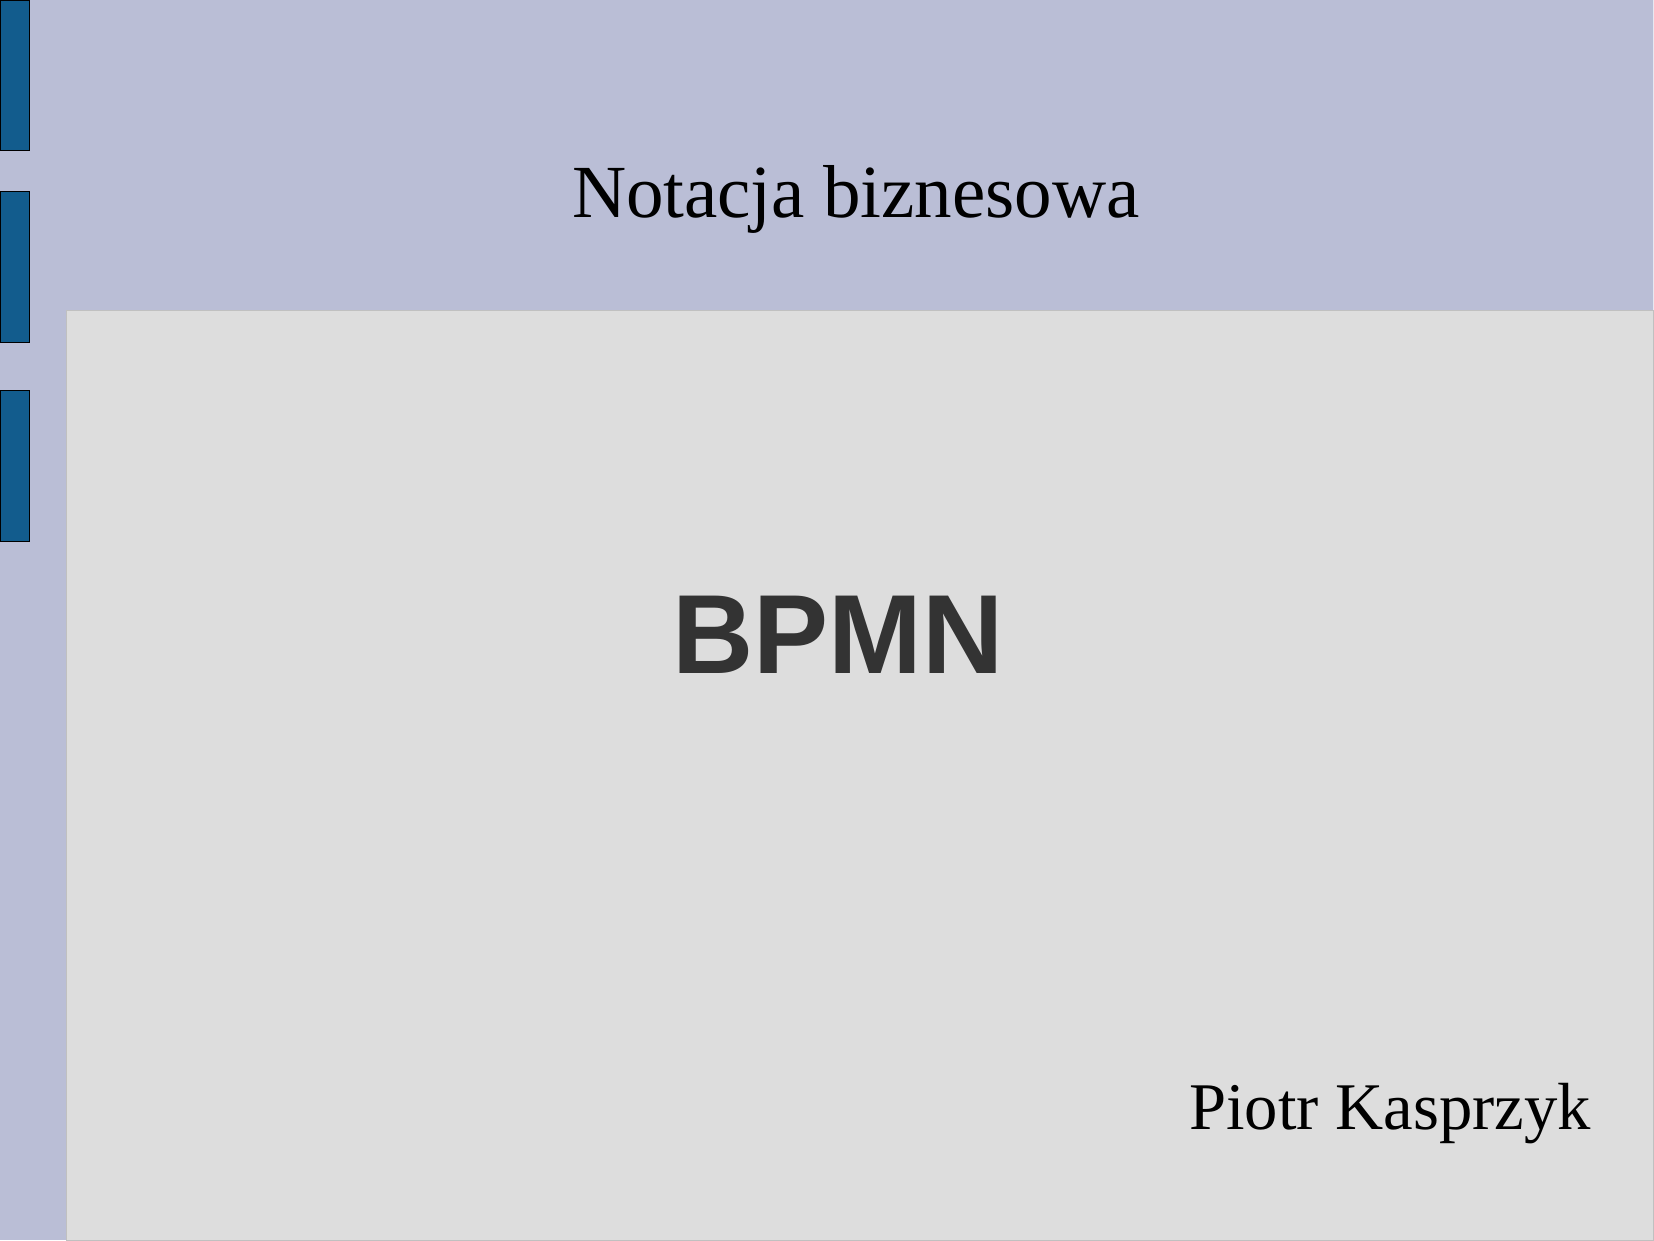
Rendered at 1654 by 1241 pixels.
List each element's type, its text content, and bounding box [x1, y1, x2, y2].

title BPMN [147, 531, 1560, 739]
text_box Notacja biznesowa [354, 59, 1359, 325]
subtitle Piotr Kasprzyk [1092, 974, 1654, 1241]
